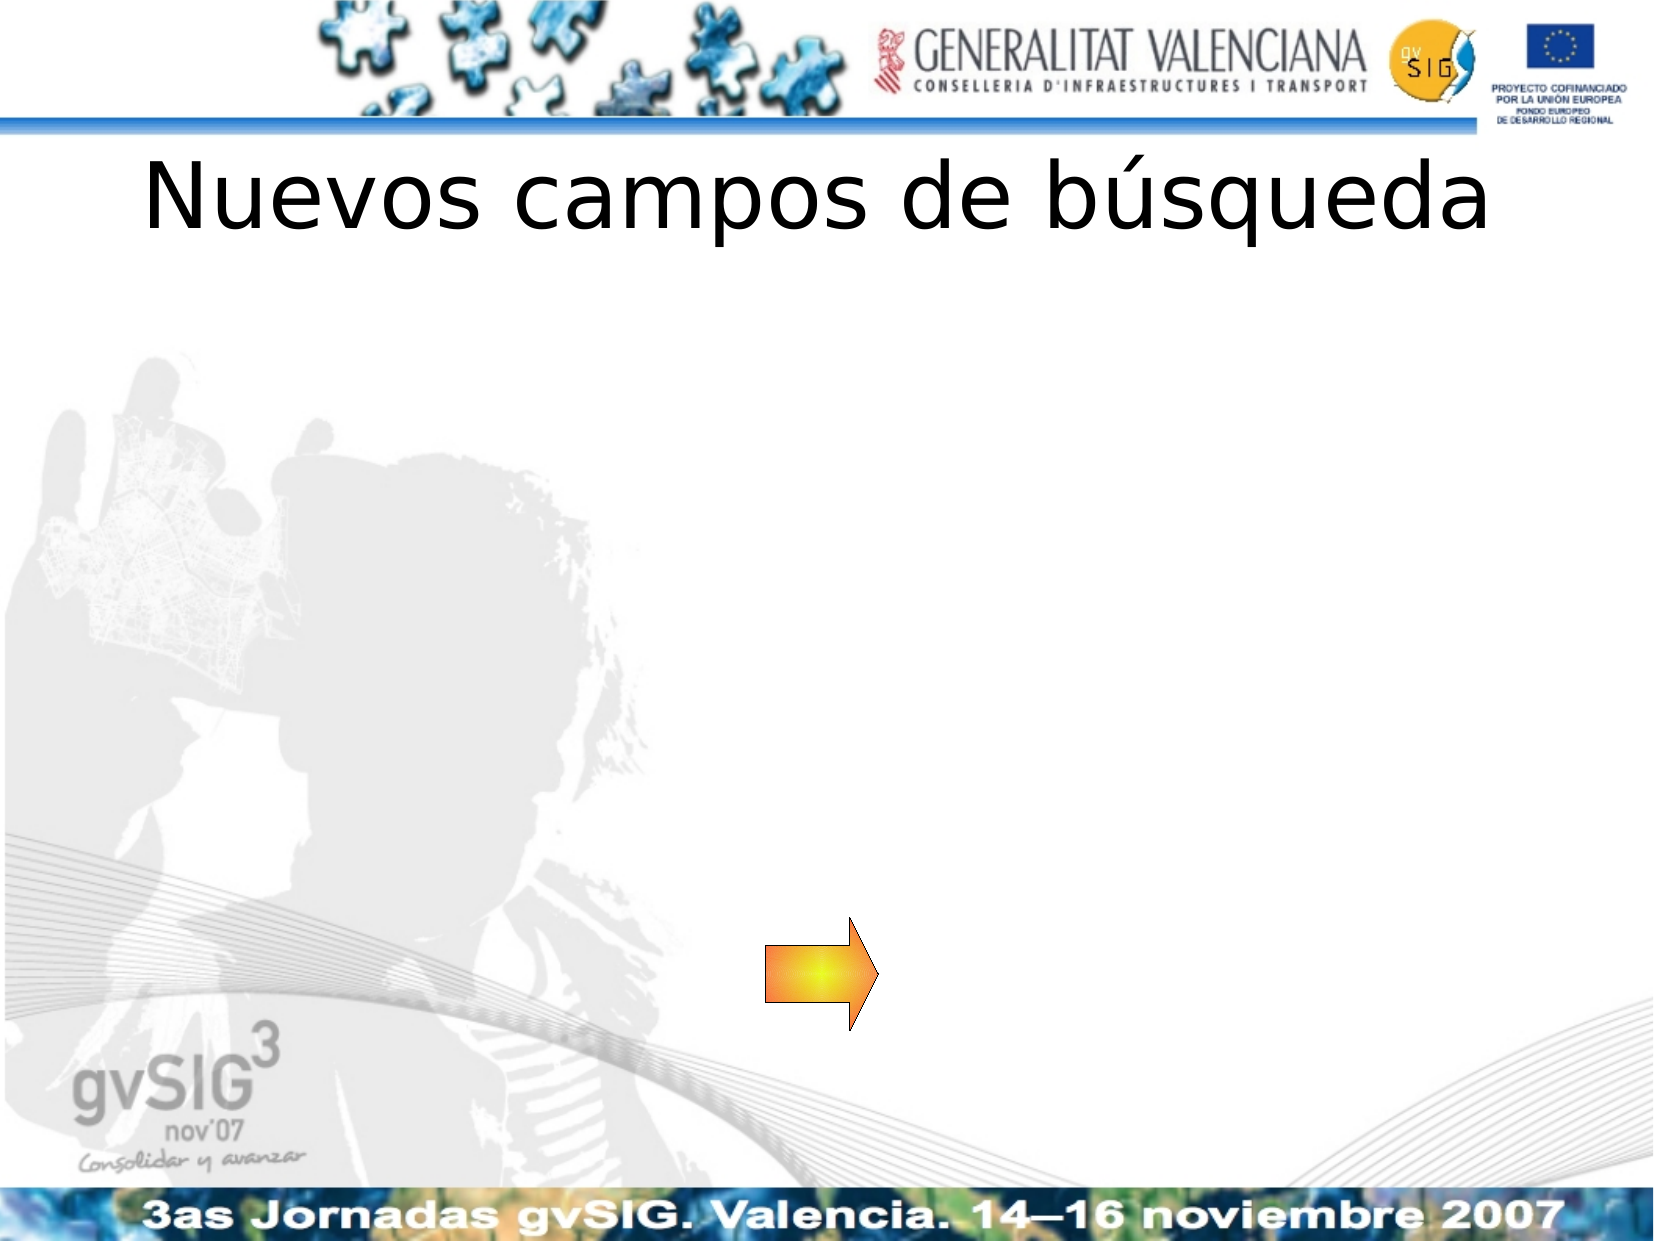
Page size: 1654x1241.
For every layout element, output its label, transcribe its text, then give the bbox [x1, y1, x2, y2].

picture [0, 0, 1654, 1241]
title Nuevos campos de búsqueda [75, 92, 1563, 301]
text_box [765, 917, 879, 1031]
